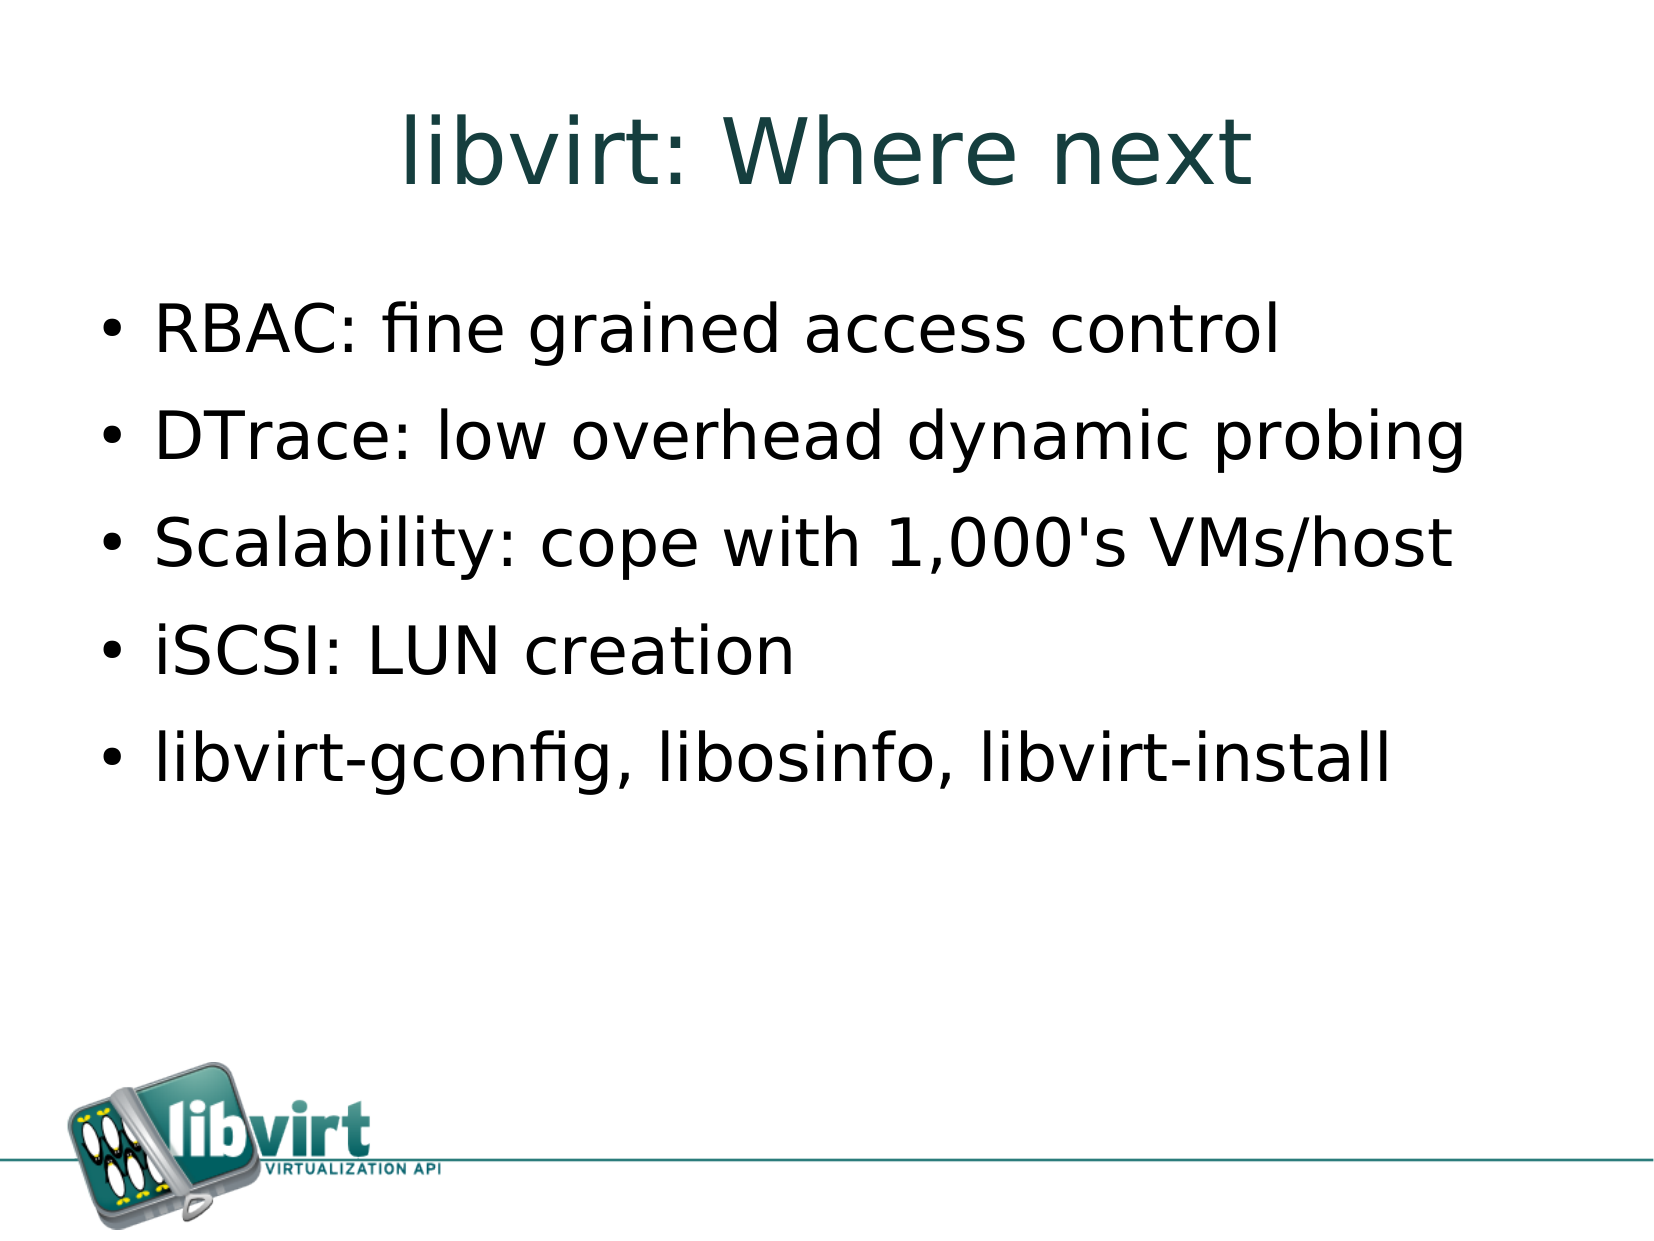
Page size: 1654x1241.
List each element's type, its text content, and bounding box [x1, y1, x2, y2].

list RBAC: fine grained access control DTrace: low overhead dynamic probing Scalability: cope with 1,000's VMs/host iSCSI: LUN creation libvirt-gconfig, libosinfo, libvirt-install [82, 290, 1571, 1062]
title libvirt: Where next [82, 49, 1571, 257]
picture [0, 1062, 1654, 1230]
